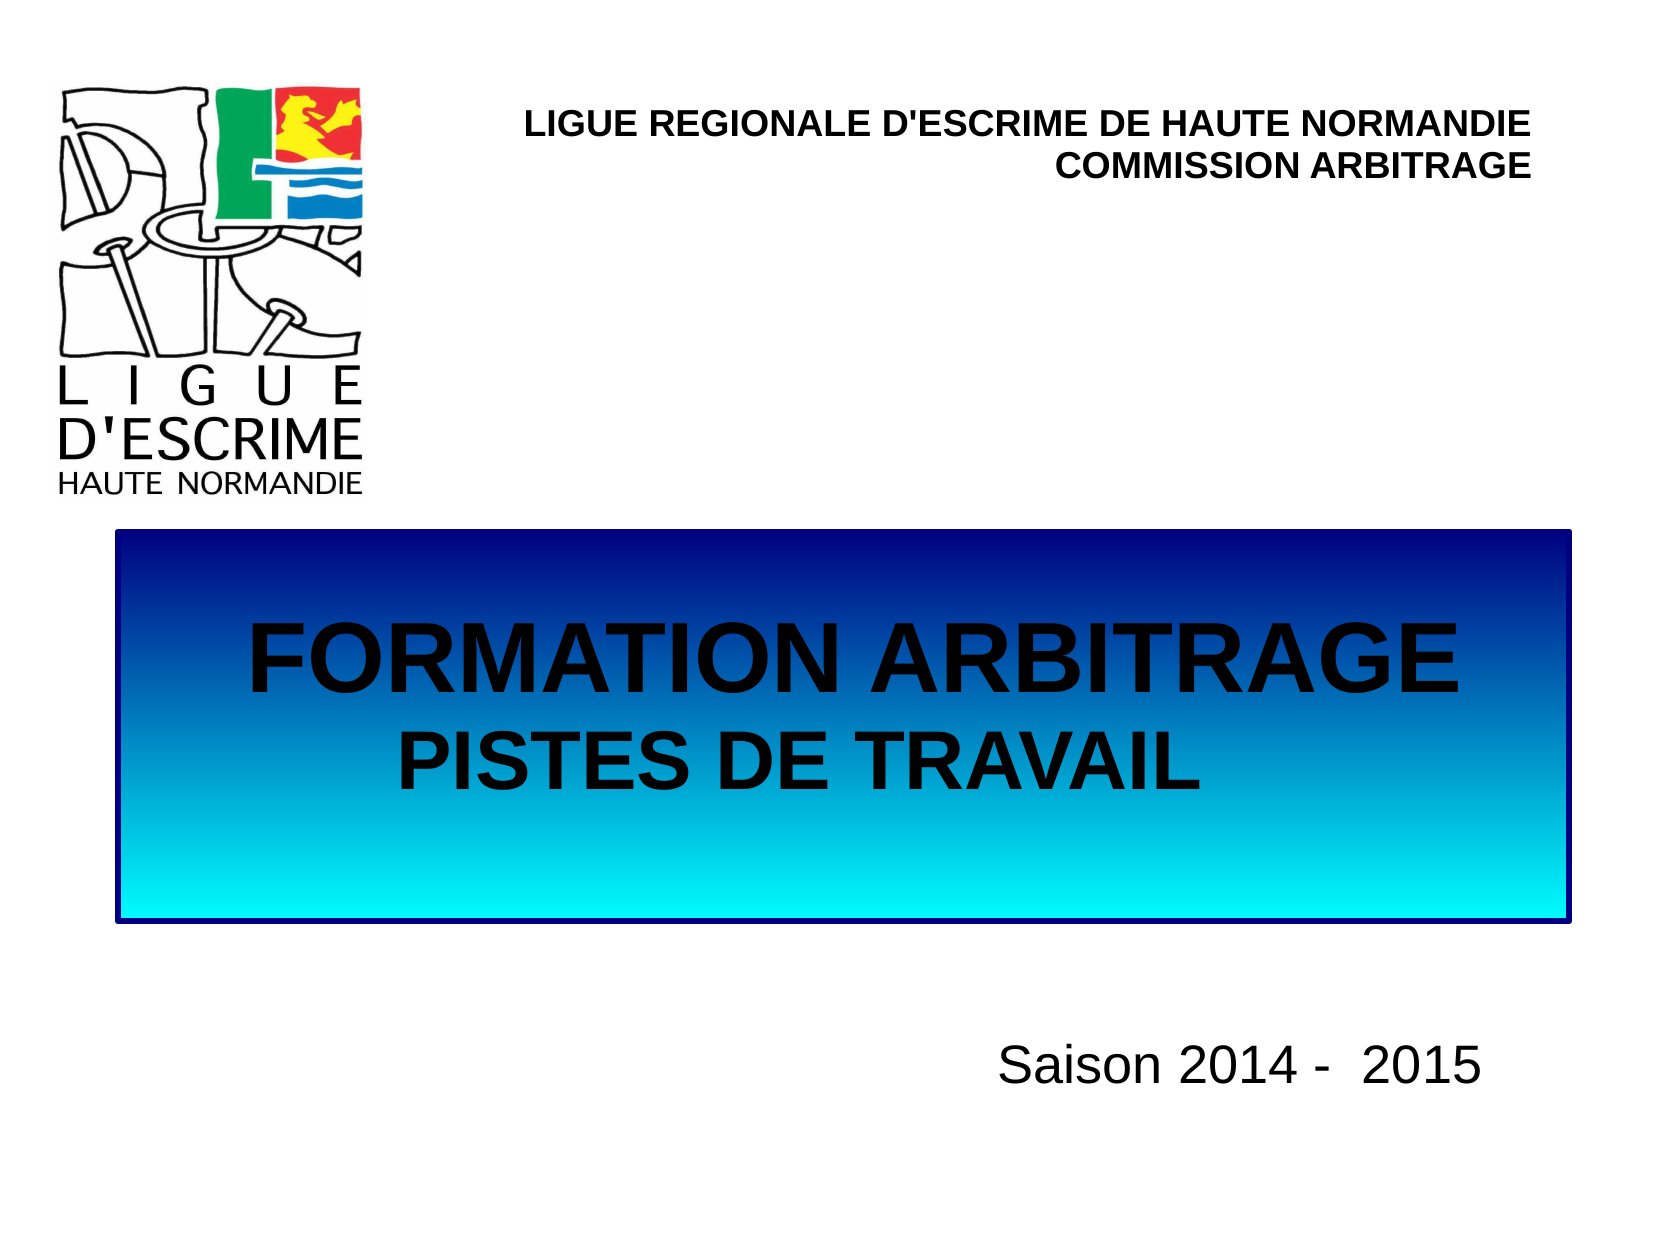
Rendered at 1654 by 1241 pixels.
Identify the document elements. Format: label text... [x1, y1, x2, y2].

text_box FORMATION ARBITRAGE PISTES DE TRAVAIL [118, 531, 1570, 922]
picture [54, 82, 367, 501]
text_box LIGUE REGIONALE D'ESCRIME DE HAUTE NORMANDIE COMMISSION ARBITRAGE [507, 95, 1548, 197]
text_box Saison 2014 - 2015 [909, 1027, 1571, 1111]
